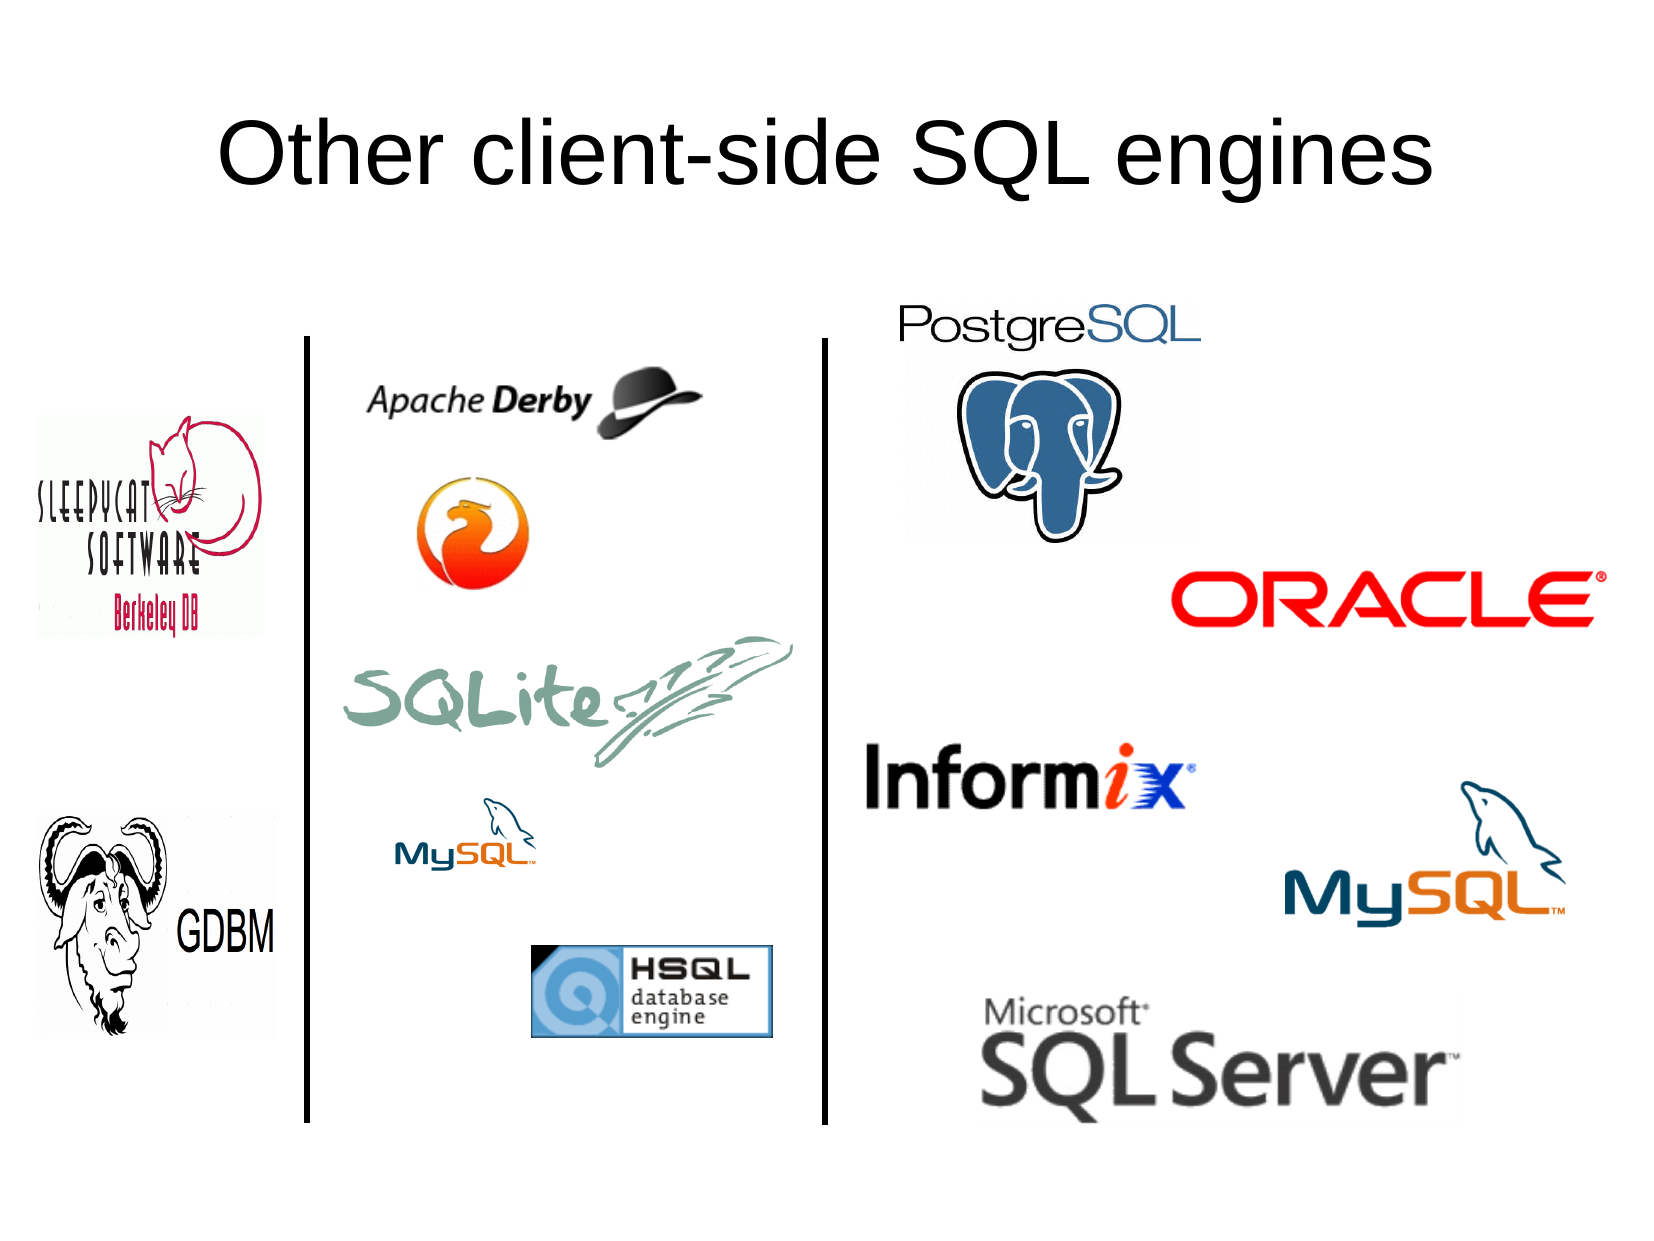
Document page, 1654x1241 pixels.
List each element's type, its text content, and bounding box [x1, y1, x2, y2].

picture [37, 415, 263, 638]
picture [346, 345, 722, 457]
picture [900, 299, 1201, 544]
picture [976, 993, 1463, 1126]
picture [1275, 770, 1576, 938]
title Other client-side SQL engines [82, 49, 1571, 257]
picture [531, 945, 773, 1038]
picture [390, 792, 541, 876]
picture [36, 814, 277, 1040]
picture [342, 635, 793, 768]
picture [1162, 563, 1613, 638]
picture [864, 737, 1201, 826]
picture [416, 477, 530, 590]
